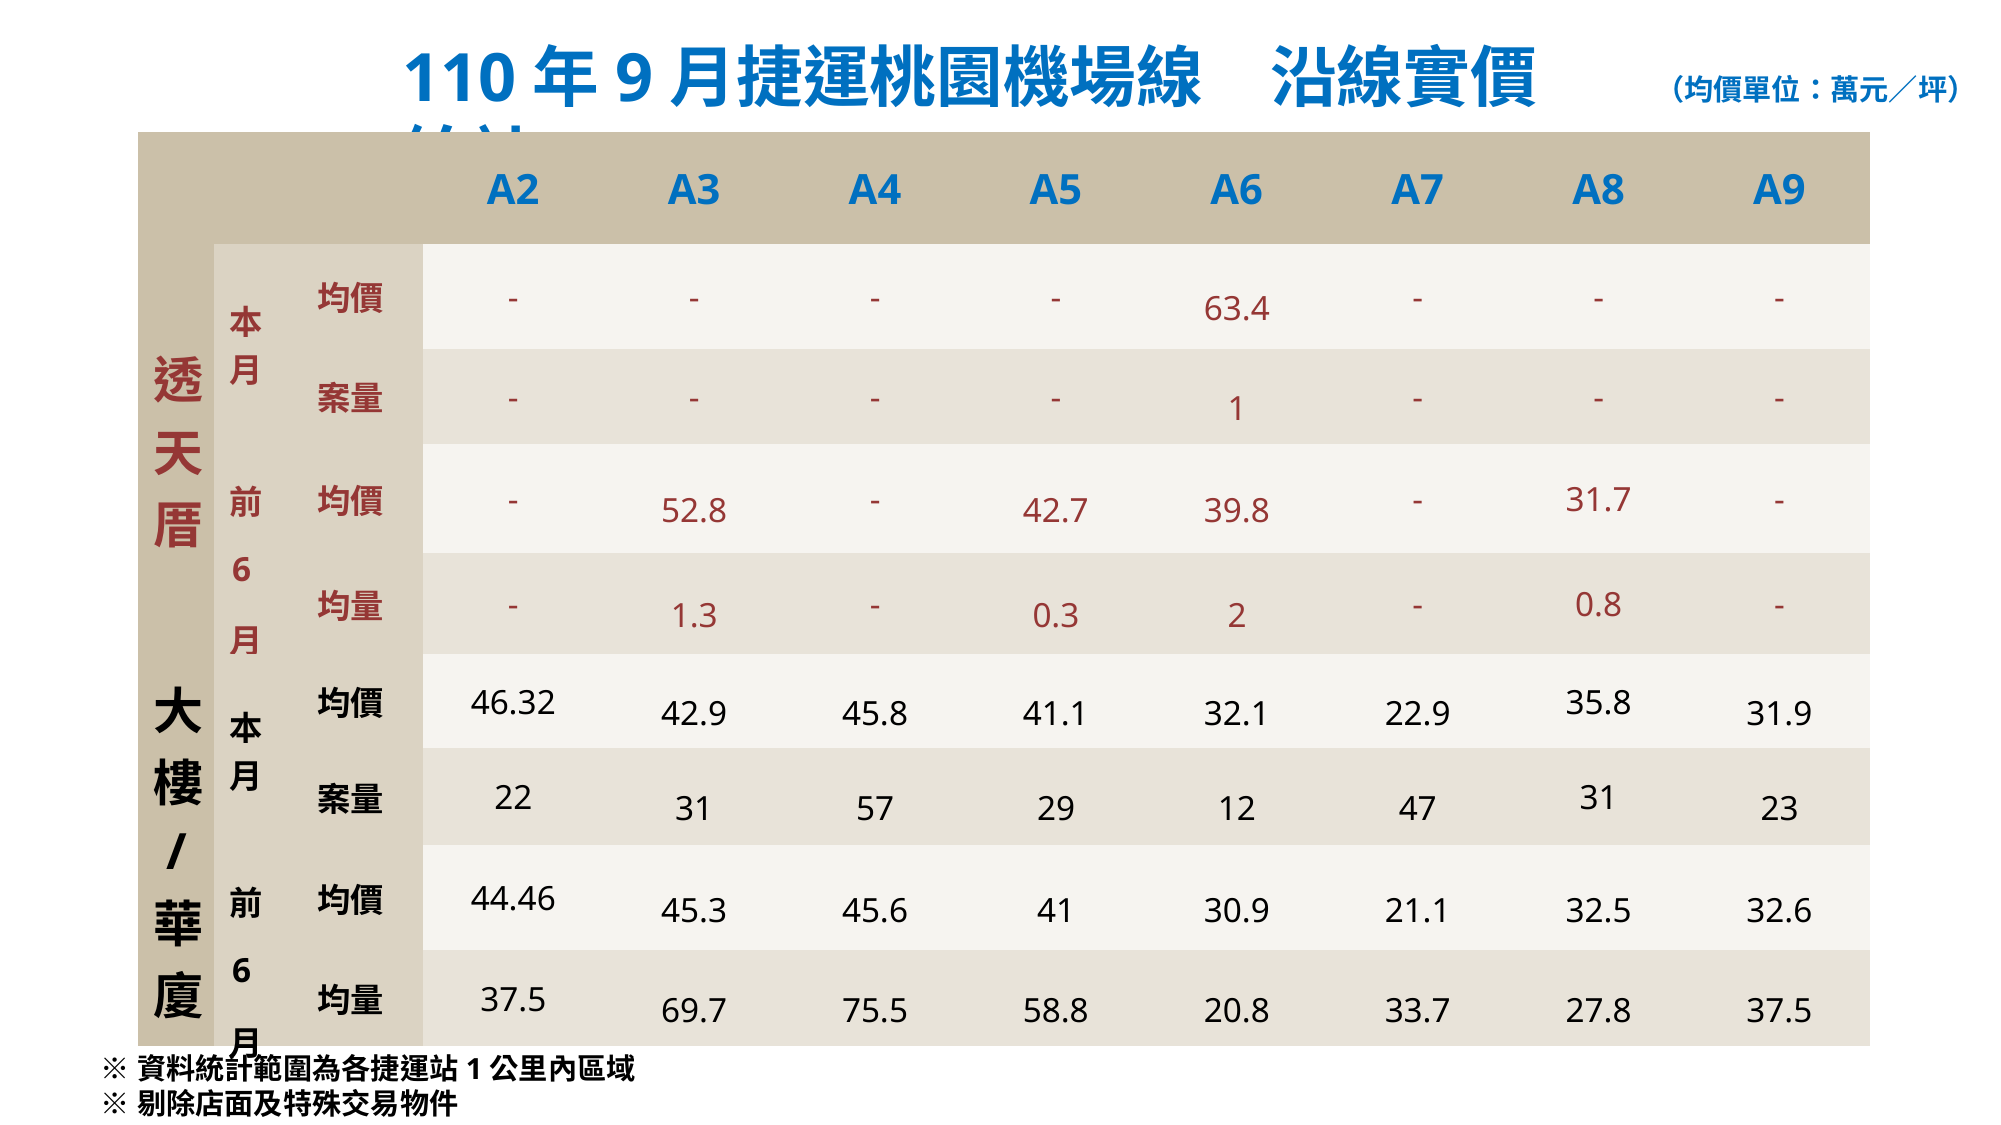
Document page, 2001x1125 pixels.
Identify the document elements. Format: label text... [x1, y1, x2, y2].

table_cell 32.5 [1508, 845, 1689, 950]
table_cell 46.32 [423, 654, 604, 748]
table_cell - [1327, 553, 1508, 654]
table_cell - [966, 244, 1146, 349]
table_cell 35.8 [1508, 654, 1689, 748]
table_cell 1.3 [604, 553, 785, 654]
table_cell - [1327, 349, 1508, 444]
table_cell 透天厝 [138, 244, 214, 654]
text_box （均價單位：萬元／坪） [1640, 63, 2000, 114]
table_cell - [1508, 349, 1689, 444]
table_cell 前6月 [214, 444, 278, 654]
table_cell 44.46 [423, 845, 604, 950]
table_cell 0.8 [1508, 553, 1689, 654]
table_cell 22 [423, 748, 604, 845]
table_cell 58.8 [966, 950, 1146, 1046]
table_cell 12 [1146, 748, 1327, 845]
table_cell 42.7 [966, 444, 1146, 553]
text_box ※資料統計範圍為各捷運站1公里內區域 ※剔除店面及特殊交易物件 [86, 1043, 719, 1125]
table_header [138, 132, 423, 244]
table_header A7 [1327, 132, 1508, 244]
table_cell - [966, 349, 1146, 444]
table_cell 32.6 [1689, 845, 1870, 950]
table_cell 均價 [278, 444, 423, 553]
table_cell 41 [966, 845, 1146, 950]
table_cell 21.1 [1327, 845, 1508, 950]
table_cell 前6月 [235, 646, 253, 654]
table_cell - [604, 244, 785, 349]
table_cell - [1689, 553, 1870, 654]
table_cell 30.9 [1146, 845, 1327, 950]
table_cell - [785, 553, 966, 654]
table_cell 0.3 [966, 553, 1146, 654]
table_cell - [423, 553, 604, 654]
table_header A3 [604, 132, 785, 244]
table_cell 22.9 [1327, 654, 1508, 748]
table_cell 31 [604, 748, 785, 845]
table_cell - [785, 444, 966, 553]
table_cell - [423, 244, 604, 349]
table_cell 52.8 [604, 444, 785, 553]
table_header A4 [785, 132, 966, 244]
table_cell 69.7 [604, 950, 785, 1046]
table_cell 31.9 [1689, 654, 1870, 748]
table_cell - [785, 349, 966, 444]
table_cell 27.8 [1508, 950, 1689, 1046]
table_cell 本月 [214, 244, 278, 444]
table_cell 29 [966, 748, 1146, 845]
table_cell 45.8 [785, 654, 966, 748]
table_cell 37.5 [423, 950, 604, 1046]
table_cell 案量 [278, 748, 423, 845]
table_header A5 [966, 132, 1146, 244]
table_cell - [1689, 244, 1870, 349]
table_cell - [1689, 349, 1870, 444]
table_cell - [1327, 244, 1508, 349]
table_cell 37.5 [1689, 950, 1870, 1046]
table_cell 均量 [278, 553, 423, 654]
table_cell 45.6 [785, 845, 966, 950]
table_cell 均價 [278, 654, 423, 748]
table_cell 63.4 [1146, 244, 1327, 349]
table_cell 47 [1327, 748, 1508, 845]
table_cell - [785, 244, 966, 349]
table_cell - [423, 349, 604, 444]
table_cell 42.9 [604, 654, 785, 748]
table_cell 前6月 [214, 845, 278, 1046]
table_cell - [1689, 444, 1870, 553]
table_cell - [423, 444, 604, 553]
text_box 110年9月捷運桃園機場線 沿線實價統計 [387, 27, 1611, 132]
table_cell 均量 [278, 950, 423, 1046]
table_cell 41.1 [966, 654, 1146, 748]
table_cell - [1327, 444, 1508, 553]
table_cell 23 [1689, 748, 1870, 845]
table_header A2 [423, 132, 604, 244]
table_cell 33.7 [1327, 950, 1508, 1046]
table_cell 本月 [214, 654, 278, 845]
table_cell 均價 [278, 845, 423, 950]
table_cell - [604, 349, 785, 444]
table_cell - [1508, 244, 1689, 349]
table_header A6 [1146, 132, 1327, 244]
table_cell 31.7 [1508, 444, 1689, 553]
table_cell 2 [1146, 553, 1327, 654]
table_cell 31 [1508, 748, 1689, 845]
table_cell 大樓 / 華廈 [138, 654, 214, 1046]
table_cell 39.8 [1146, 444, 1327, 553]
table_header A8 [1508, 132, 1689, 244]
table_cell 45.3 [604, 845, 785, 950]
table_cell 75.5 [785, 950, 966, 1046]
table_cell 32.1 [1146, 654, 1327, 748]
table_cell 均價 [278, 244, 423, 349]
table_cell 1 [1146, 349, 1327, 444]
table_cell 57 [785, 748, 966, 845]
table_cell 20.8 [1146, 950, 1327, 1046]
table_cell 案量 [278, 349, 423, 444]
table_header A9 [1689, 132, 1870, 244]
